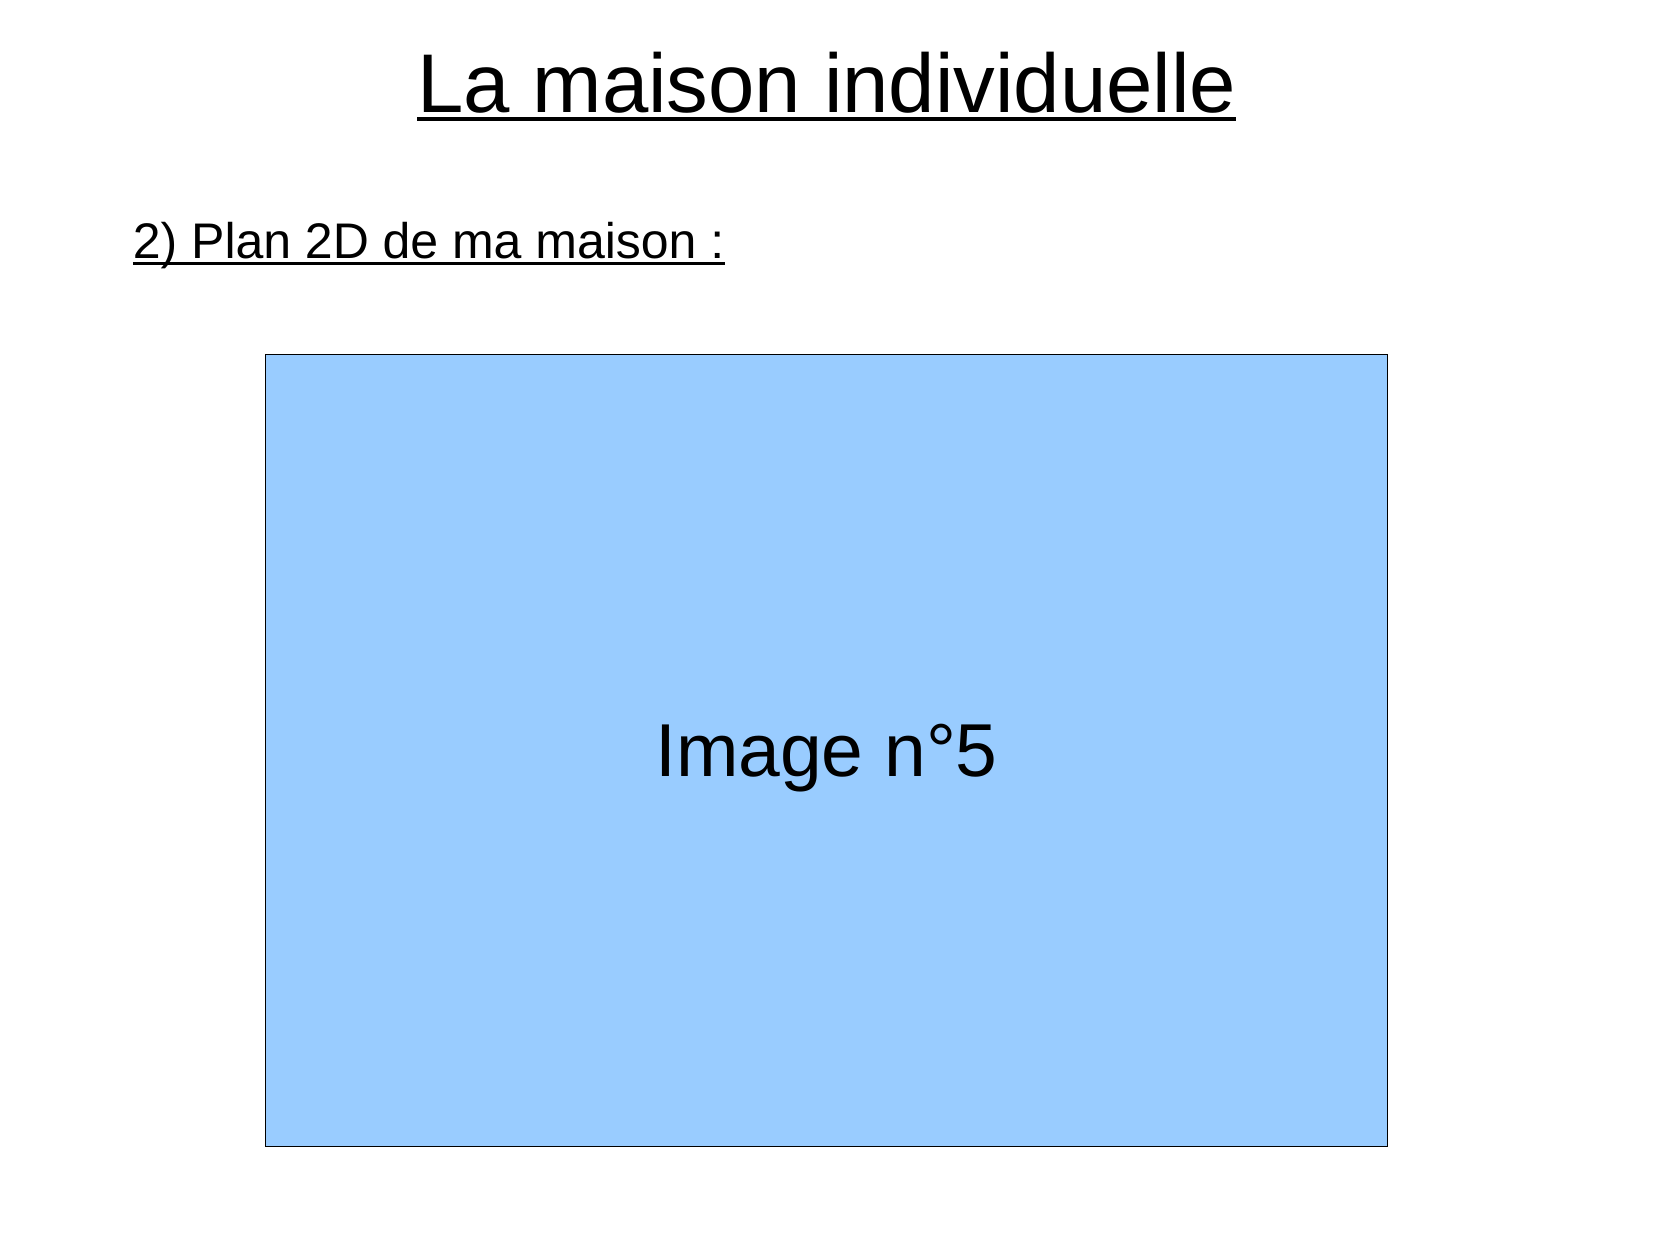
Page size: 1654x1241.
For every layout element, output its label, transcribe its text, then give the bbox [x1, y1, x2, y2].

text_box 2) Plan 2D de ma maison : [118, 206, 1595, 277]
text_box Image n°5 [265, 354, 1388, 1147]
text_box La maison individuelle [177, 29, 1477, 138]
